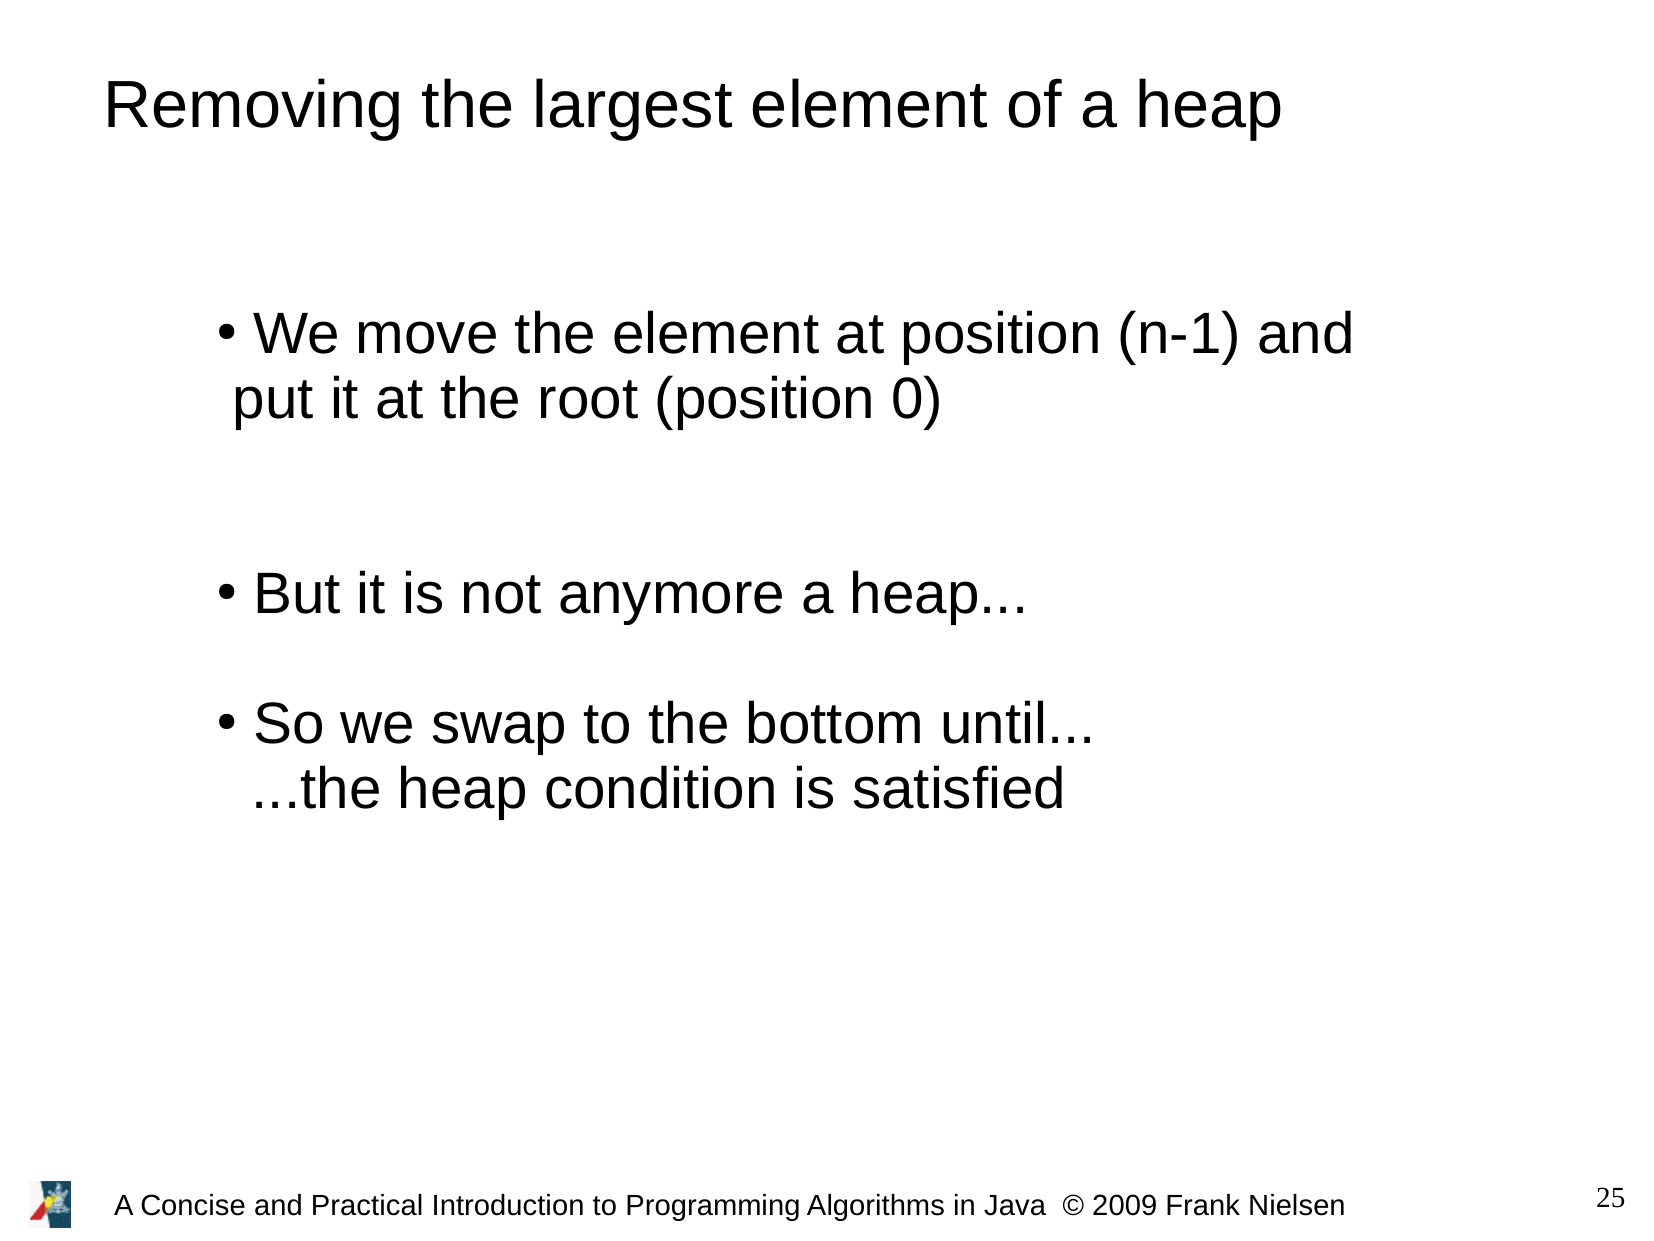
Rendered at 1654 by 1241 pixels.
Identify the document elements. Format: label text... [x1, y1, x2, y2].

text_box Removing the largest element of a heap [88, 59, 1300, 150]
picture [29, 1181, 71, 1228]
text_box We move the element at position (n-1) and put it at the root (position 0) But it is not anymore a heap... So we swap to the bottom until... ...the heap condition is satisfied [201, 293, 1388, 827]
